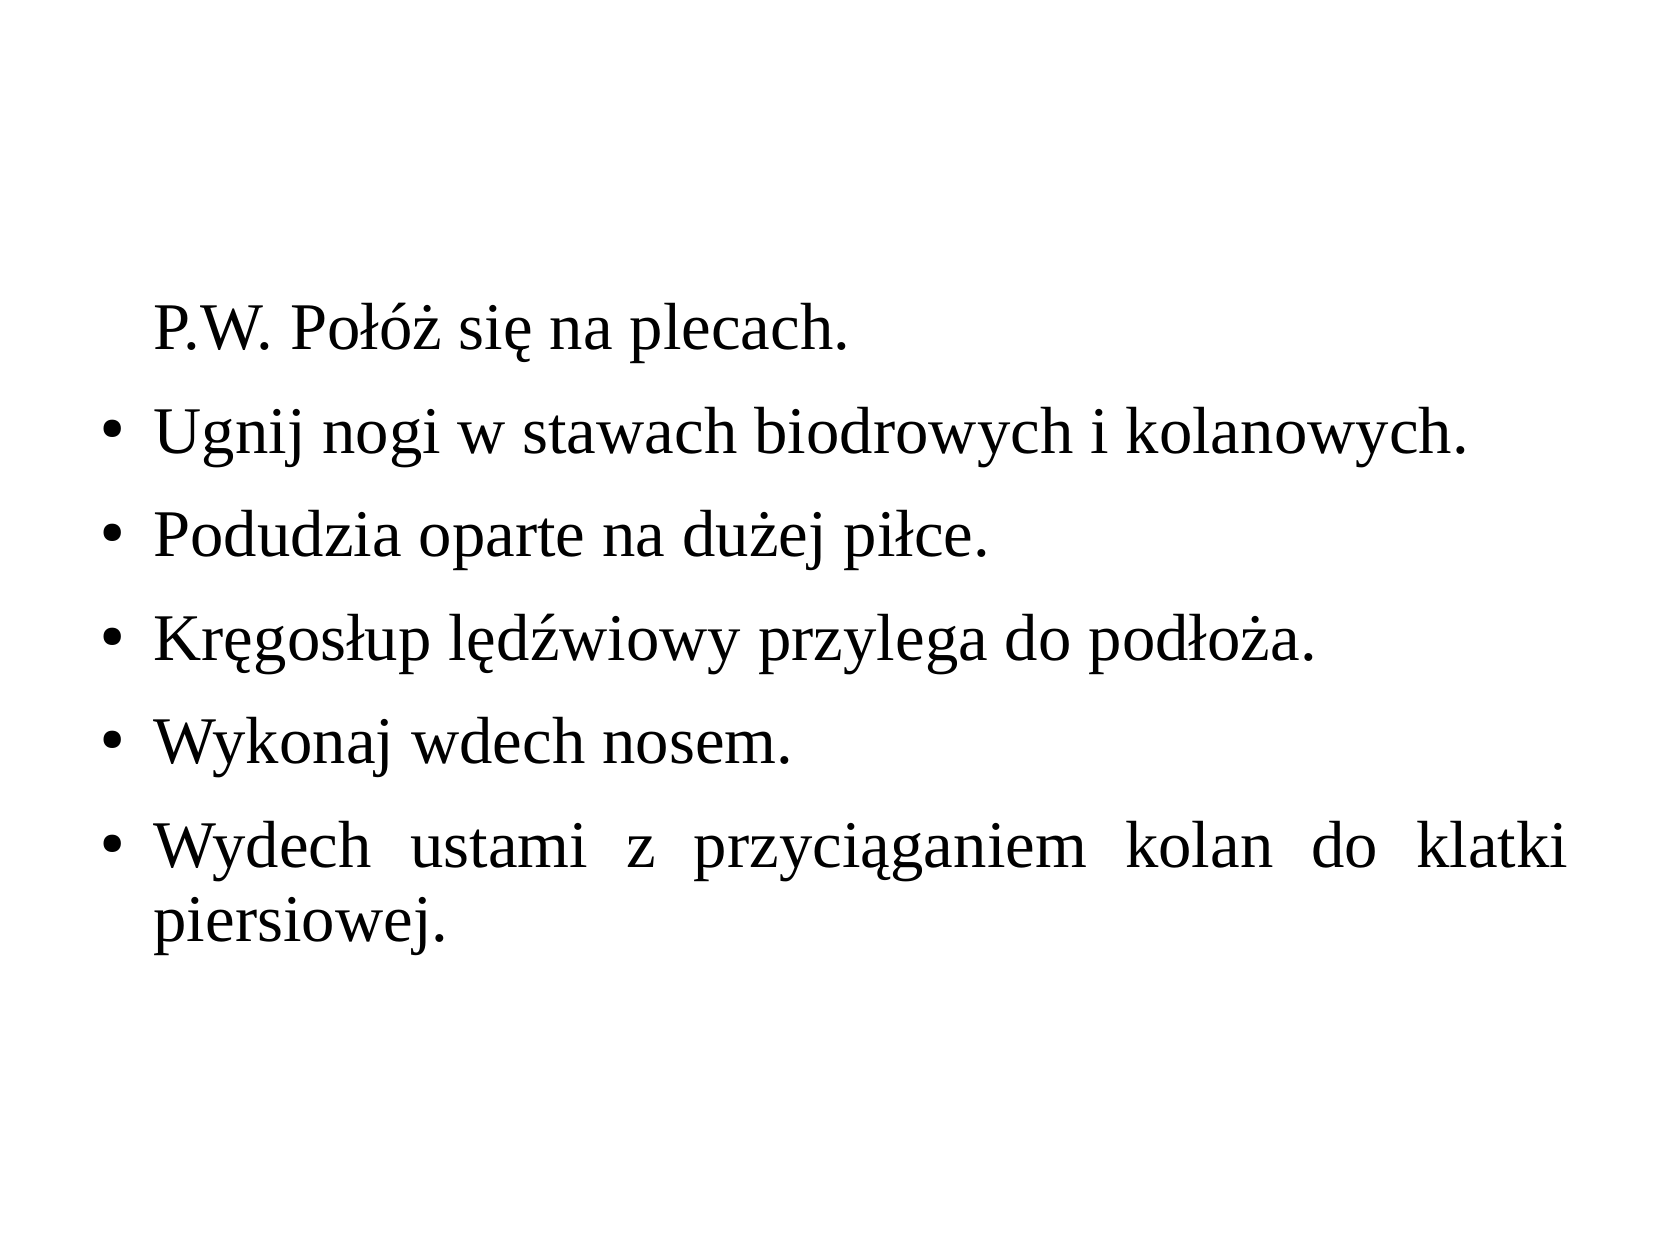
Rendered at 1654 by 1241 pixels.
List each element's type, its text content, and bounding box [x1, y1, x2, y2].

list P.W. Połóż się na plecach. Ugnij nogi w stawach biodrowych i kolanowych. Podudzia oparte na dużej piłce. Kręgosłup lędźwiowy przylega do podłoża. Wykonaj wdech nosem. Wydech ustami z przyciąganiem kolan do klatki piersiowej. [82, 290, 1571, 1177]
